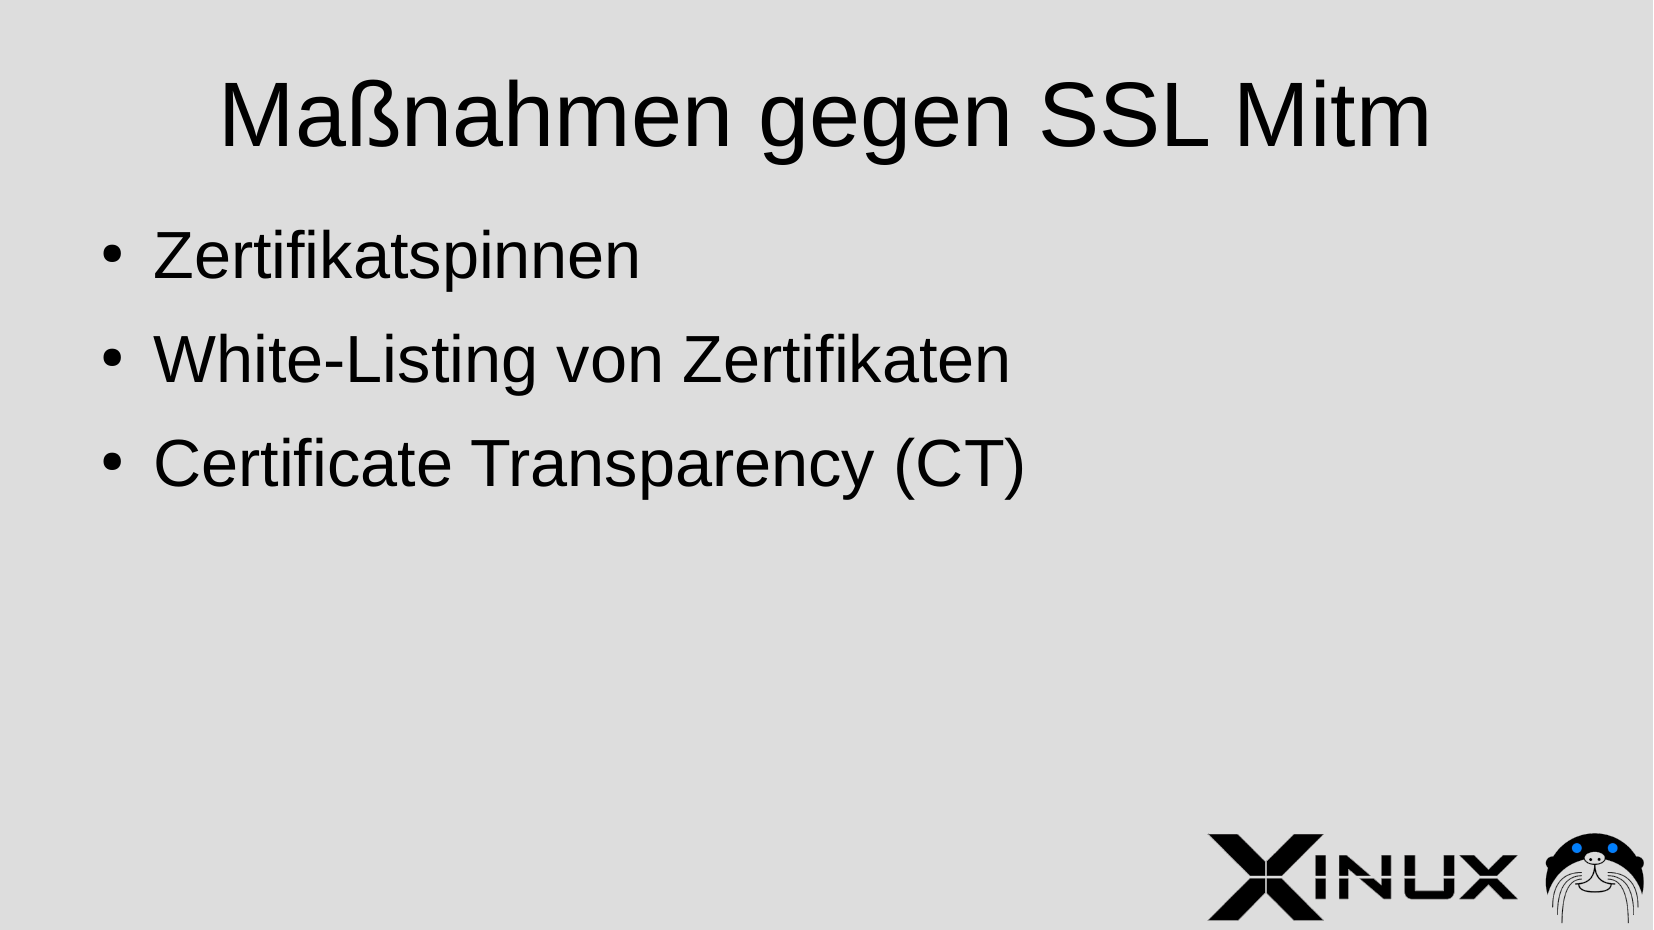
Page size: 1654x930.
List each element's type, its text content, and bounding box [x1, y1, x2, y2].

list Zertifikatspinnen White-Listing von Zertifikaten Certificate Transparency (CT) [82, 217, 1571, 757]
title Maßnahmen gegen SSL Mitm [82, 37, 1571, 193]
picture [1200, 824, 1650, 930]
